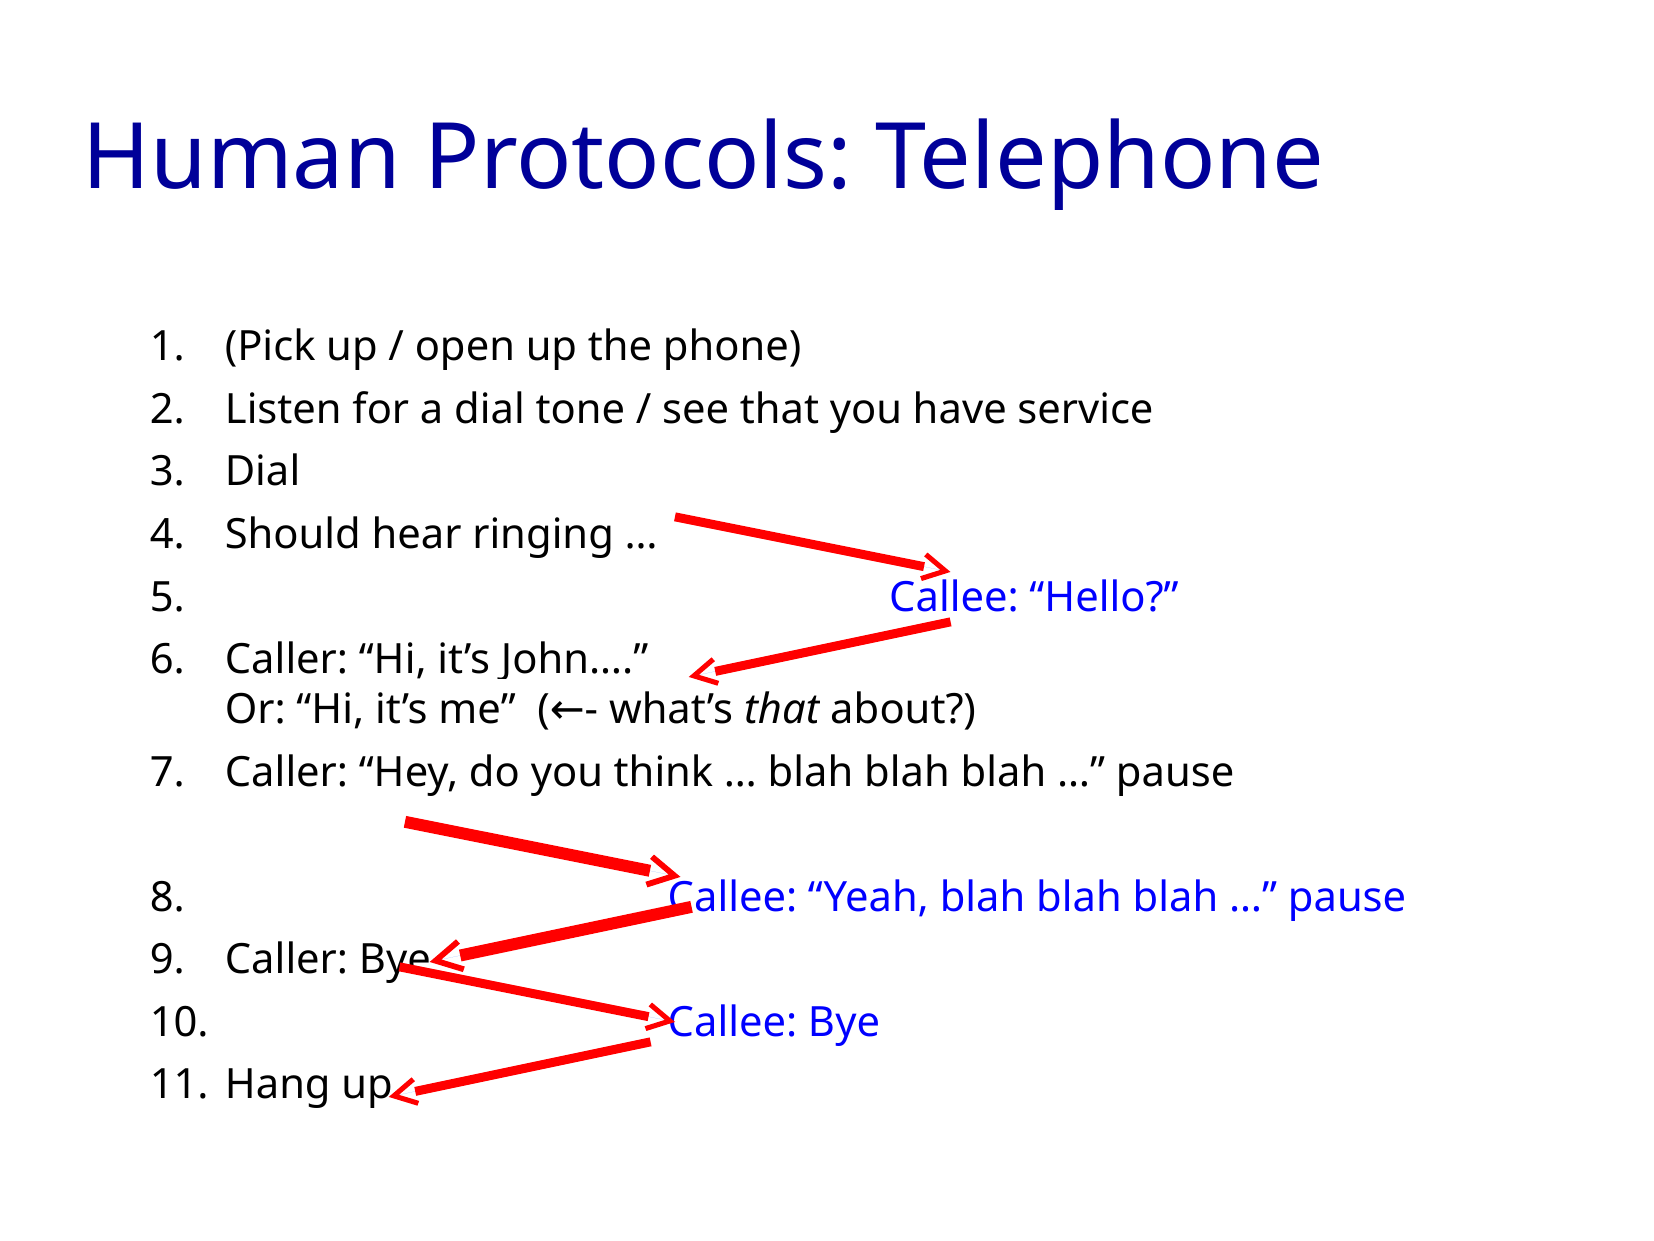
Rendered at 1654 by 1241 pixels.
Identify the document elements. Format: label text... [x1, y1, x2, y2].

title Human Protocols: Telephone [82, 49, 1571, 237]
text_box [429, 906, 692, 962]
list (Pick up / open up the phone) Listen for a dial tone / see that you have service Dial Should hear ringing … Callee: “Hello?” Caller: “Hi, it’s John….” Or: “Hi, it’s me” (←- what’s that about?) Caller: “Hey, do you think … blah blah blah …” pause Callee: “Yeah, blah blah blah …” pause Caller: Bye Callee: Bye Hang up [60, 237, 1571, 1042]
text_box [404, 821, 681, 877]
text_box [388, 1041, 651, 1097]
text_box [674, 516, 951, 572]
text_box [399, 966, 676, 1022]
text_box [688, 621, 951, 677]
